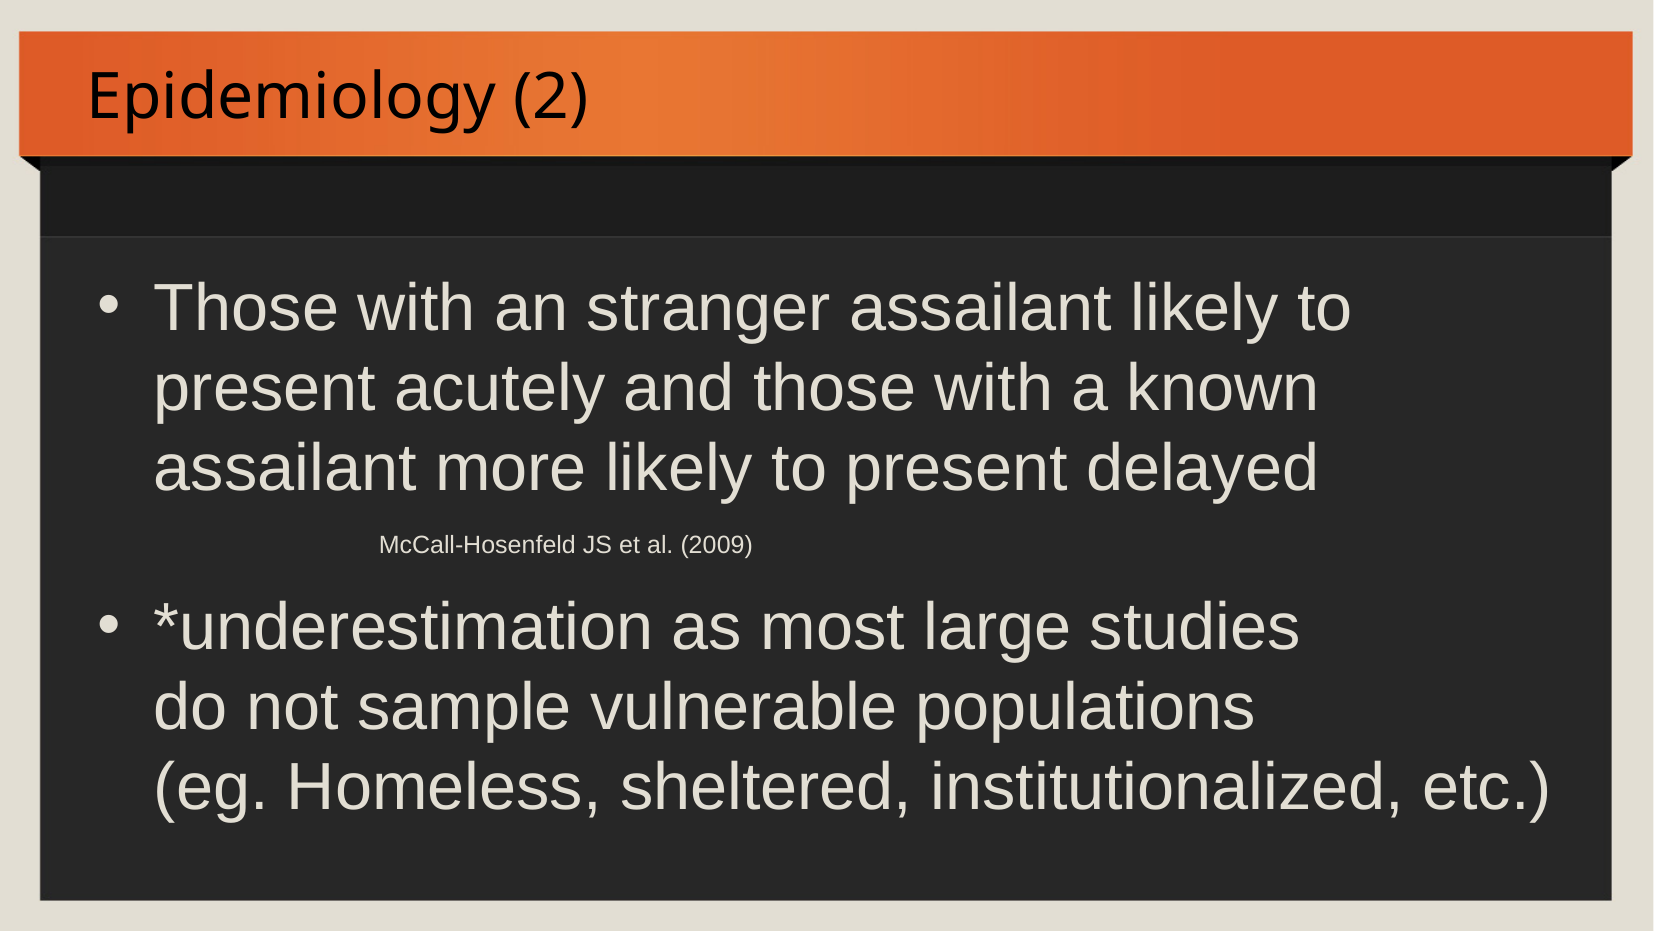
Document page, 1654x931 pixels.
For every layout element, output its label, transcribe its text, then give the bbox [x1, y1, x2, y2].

picture [0, 0, 1654, 931]
title Epidemiology (2) [71, 46, 1597, 140]
list Those with an stranger assailant likely to present acutely and those with a known assailant more likely to present delayed McCall-Hosenfeld JS et al. (2009) *underestimation as most large studies do not sample vulnerable populations (eg. Homeless, sheltered, institutionalized, etc.) [82, 255, 1571, 831]
